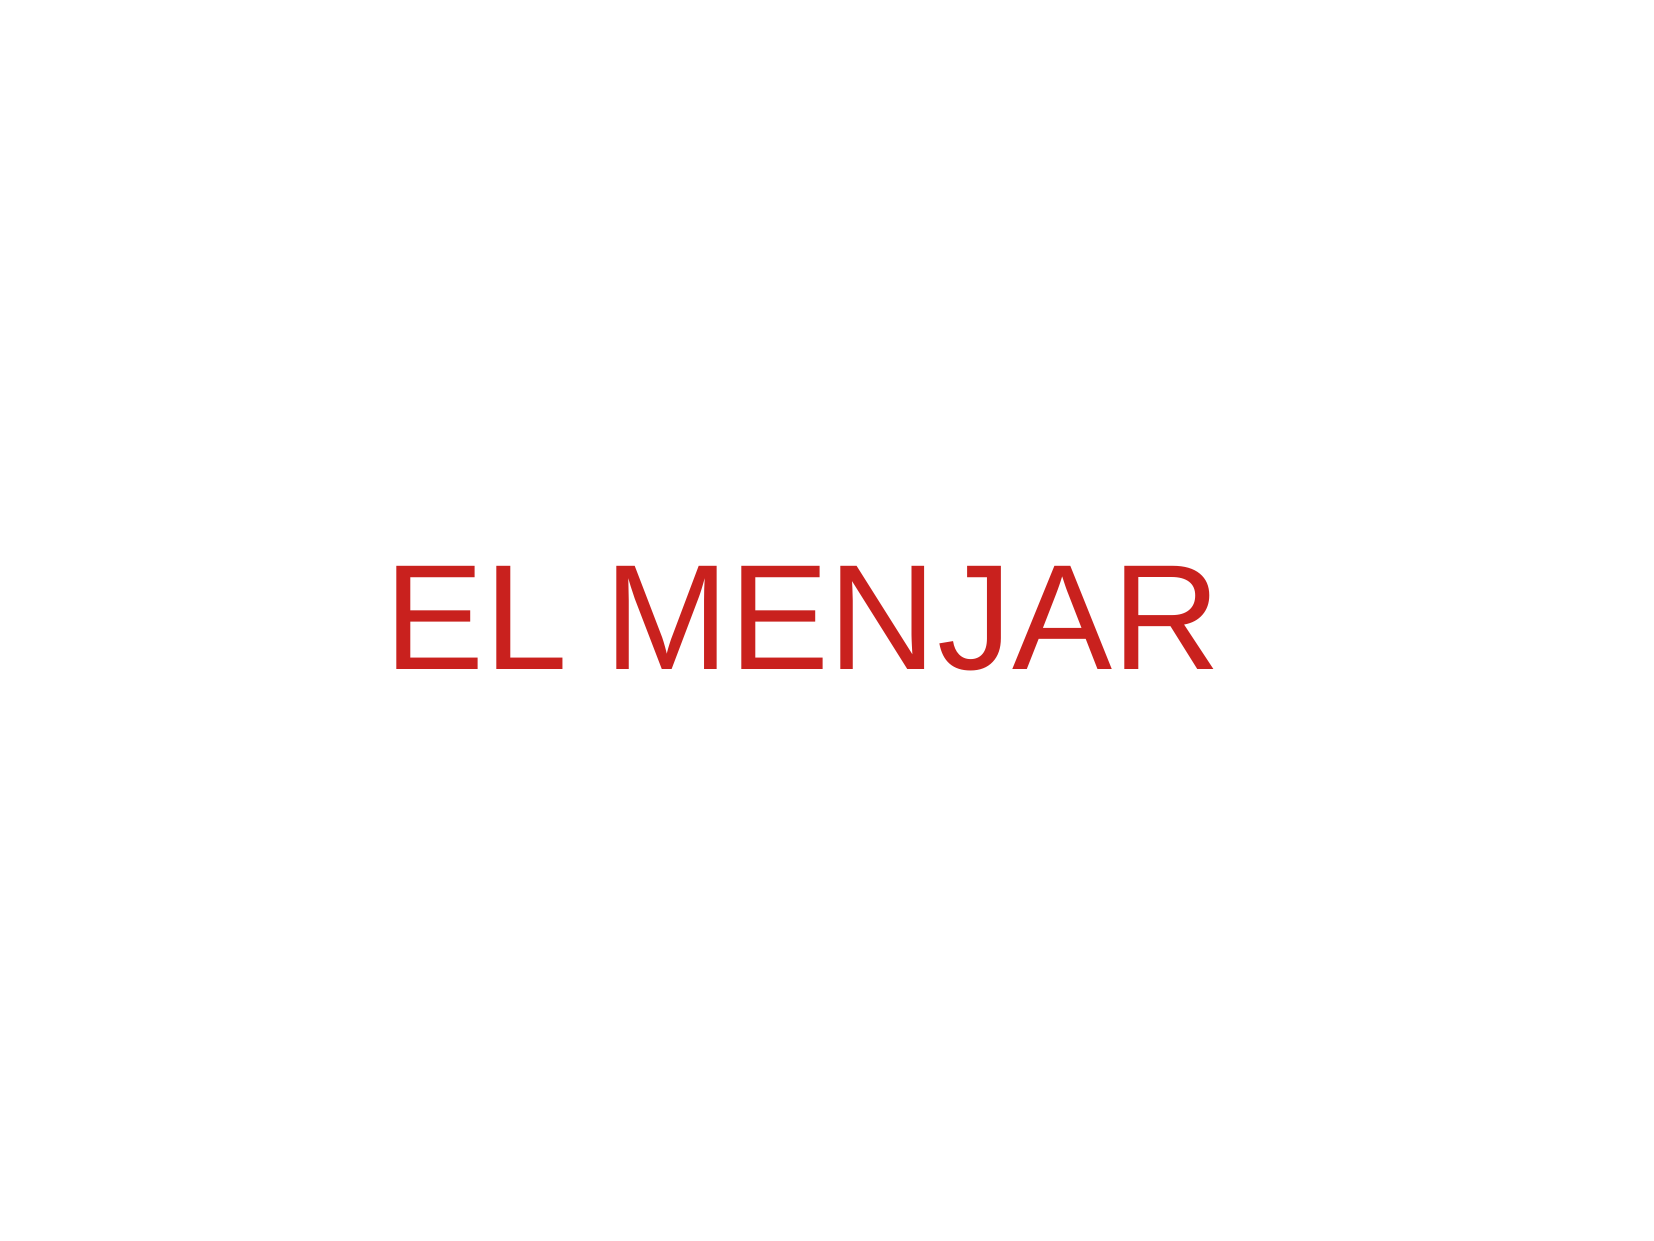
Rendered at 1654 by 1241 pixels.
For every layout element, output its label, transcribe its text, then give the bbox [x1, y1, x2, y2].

text_box EL MENJAR [129, 521, 1477, 697]
